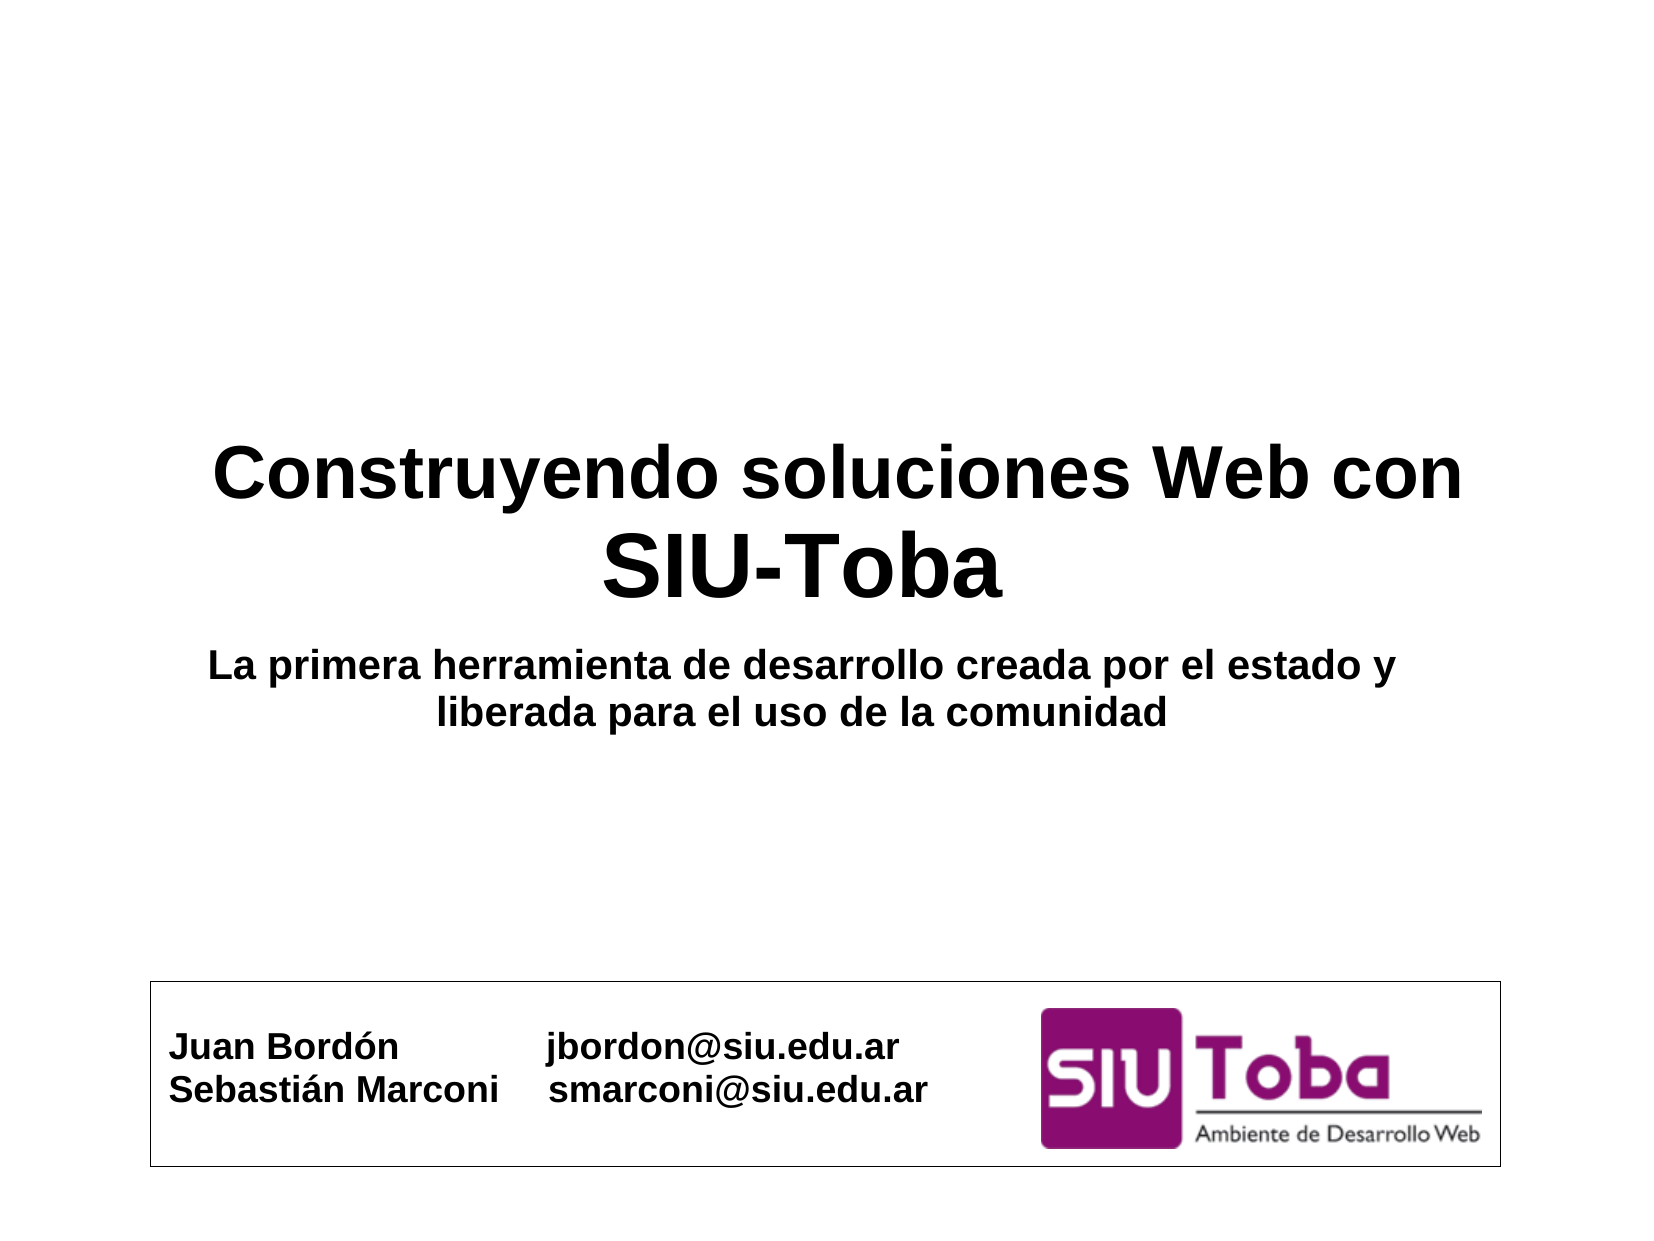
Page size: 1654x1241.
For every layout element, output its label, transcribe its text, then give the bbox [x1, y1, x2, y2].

picture [1041, 1008, 1482, 1149]
text_box [150, 981, 1501, 1167]
text_box Juan Bordón jbordon@siu.edu.ar Sebastián Marconi smarconi@siu.edu.ar [153, 1018, 944, 1164]
text_box Construyendo soluciones Web con SIU-Toba La primera herramienta de desarrollo creada por el estado y liberada para el uso de la comunidad [108, 423, 1496, 745]
